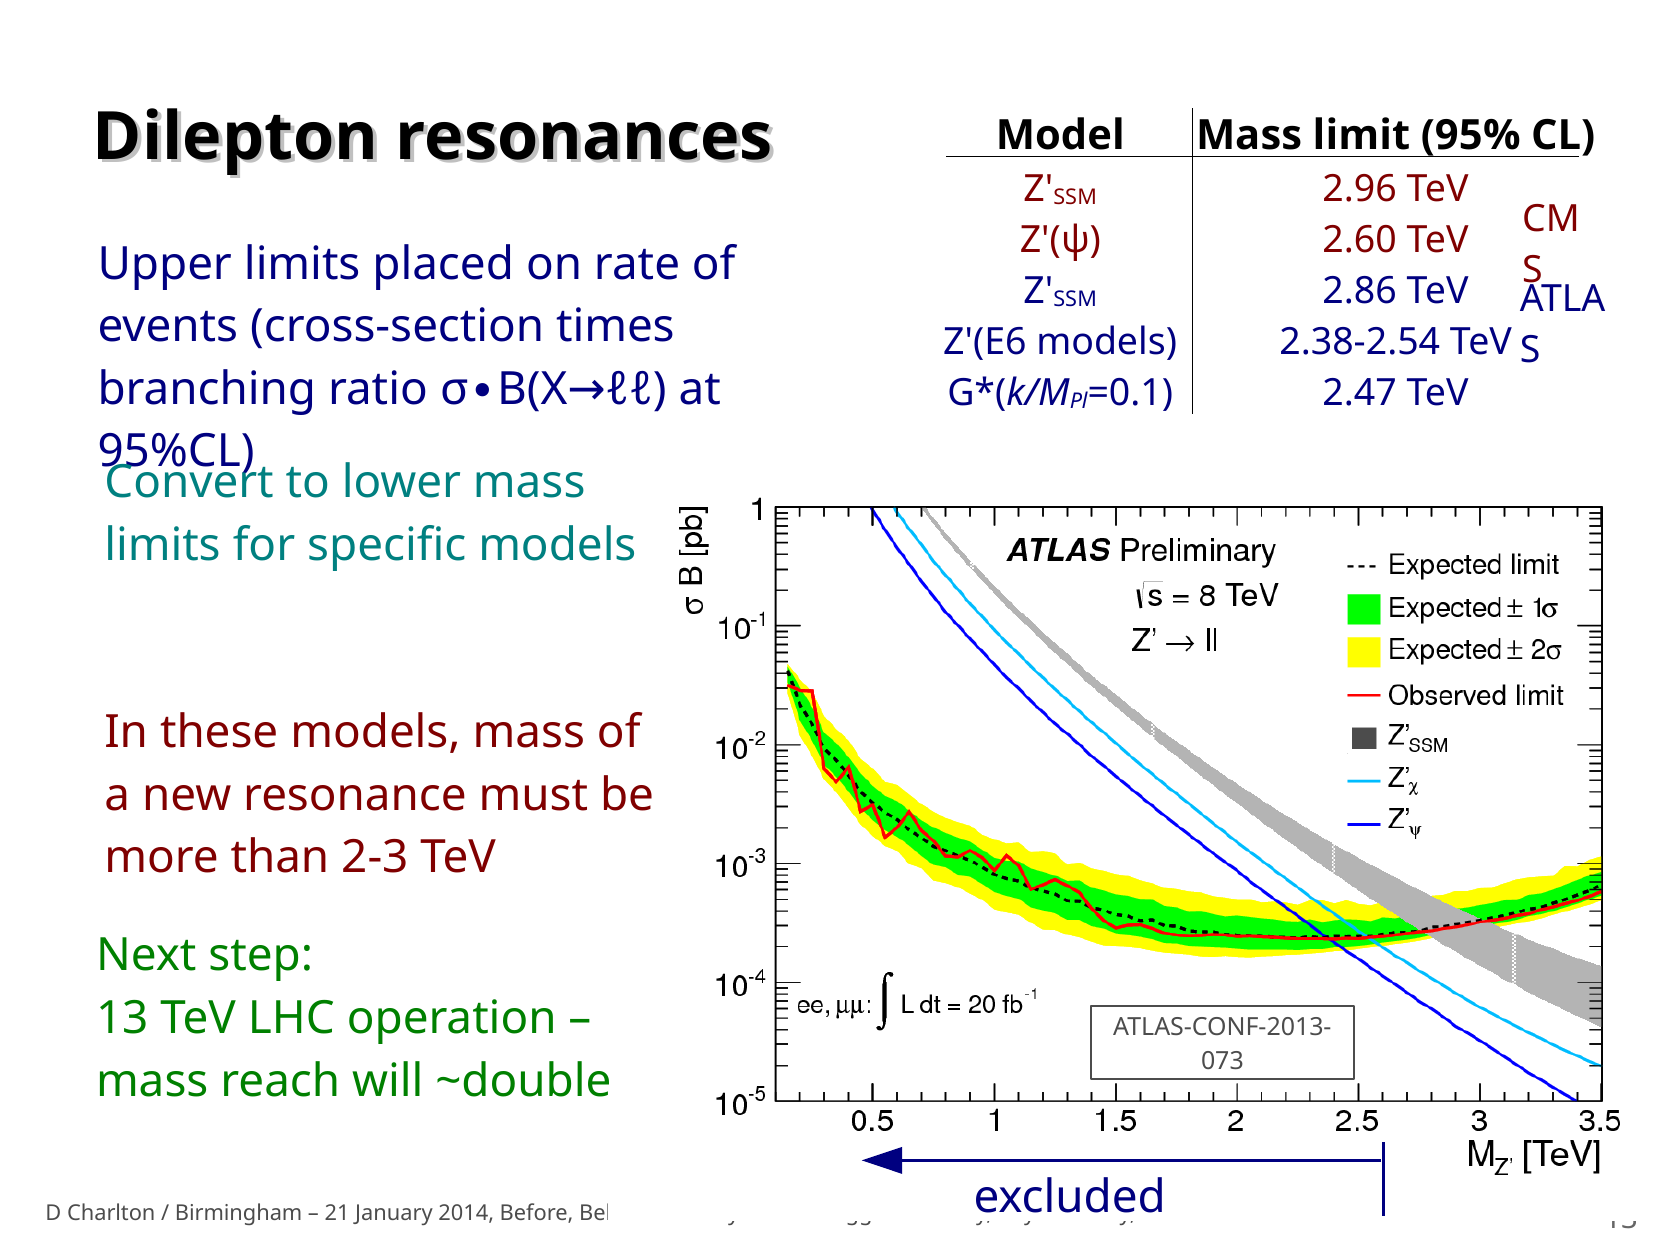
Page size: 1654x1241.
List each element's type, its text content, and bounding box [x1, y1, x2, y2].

text_box Dilepton resonances [78, 80, 1424, 174]
text_box Upper limits placed on rate of events (cross-section times branching ratio σ∙B(X→ℓℓ) at 95%CL) [82, 222, 897, 398]
text_box Convert to lower mass limits for specific models In these models, mass of a new resonance must be more than 2-3 TeV [89, 441, 690, 1069]
text_box ATLAS-CONF-2013-073 [1091, 1024, 1354, 1061]
text_box CMS [1507, 183, 1615, 243]
text_box Next step: 13 TeV LHC operation – mass reach will ~double [81, 914, 665, 1143]
text_box ATLAS [1505, 264, 1638, 336]
picture [608, 470, 1654, 1221]
text_box Model Mass limit (95% CL) Z'SSM 2.96 TeV Z'(ψ) 2.60 TeV Z'SSM 2.86 TeV Z'(E6 models) 2.38-2.54 TeV G*(k/MPl=0.1) 2.47 TeV [909, 101, 1611, 420]
text_box excluded [958, 1155, 1188, 1224]
